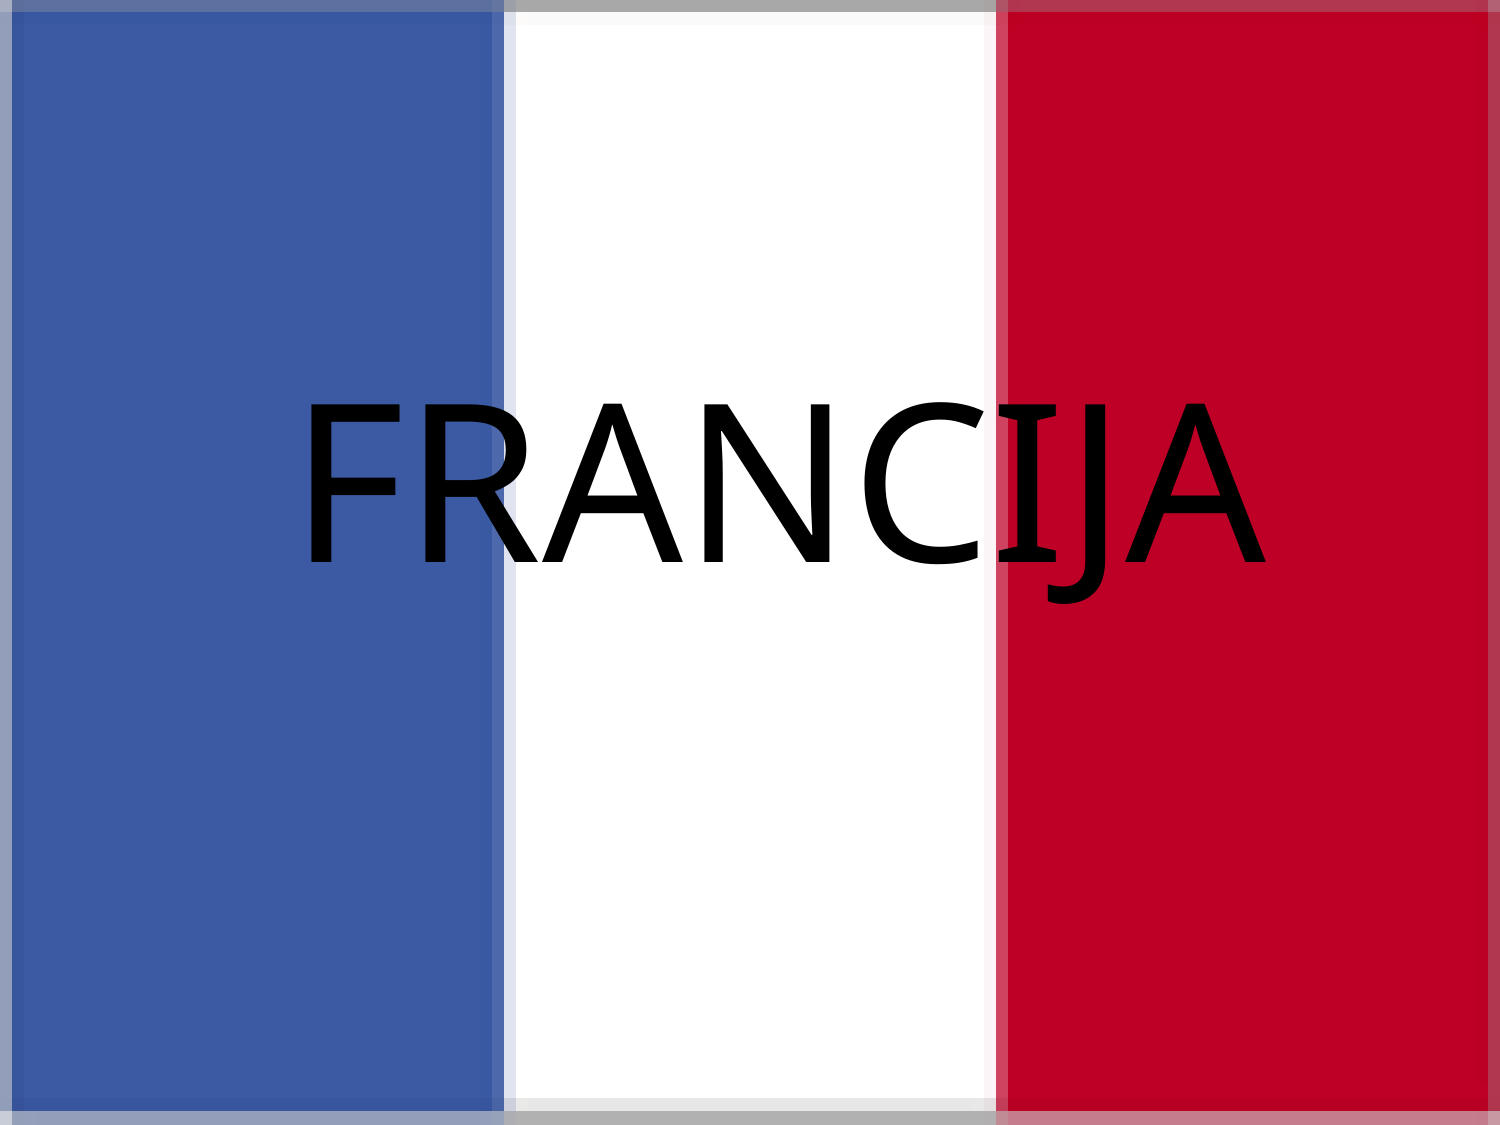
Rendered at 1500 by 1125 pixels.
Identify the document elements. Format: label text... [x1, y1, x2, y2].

picture [0, 0, 1500, 338]
picture [0, 610, 1500, 1125]
title FRANCIJA [0, 338, 1500, 610]
